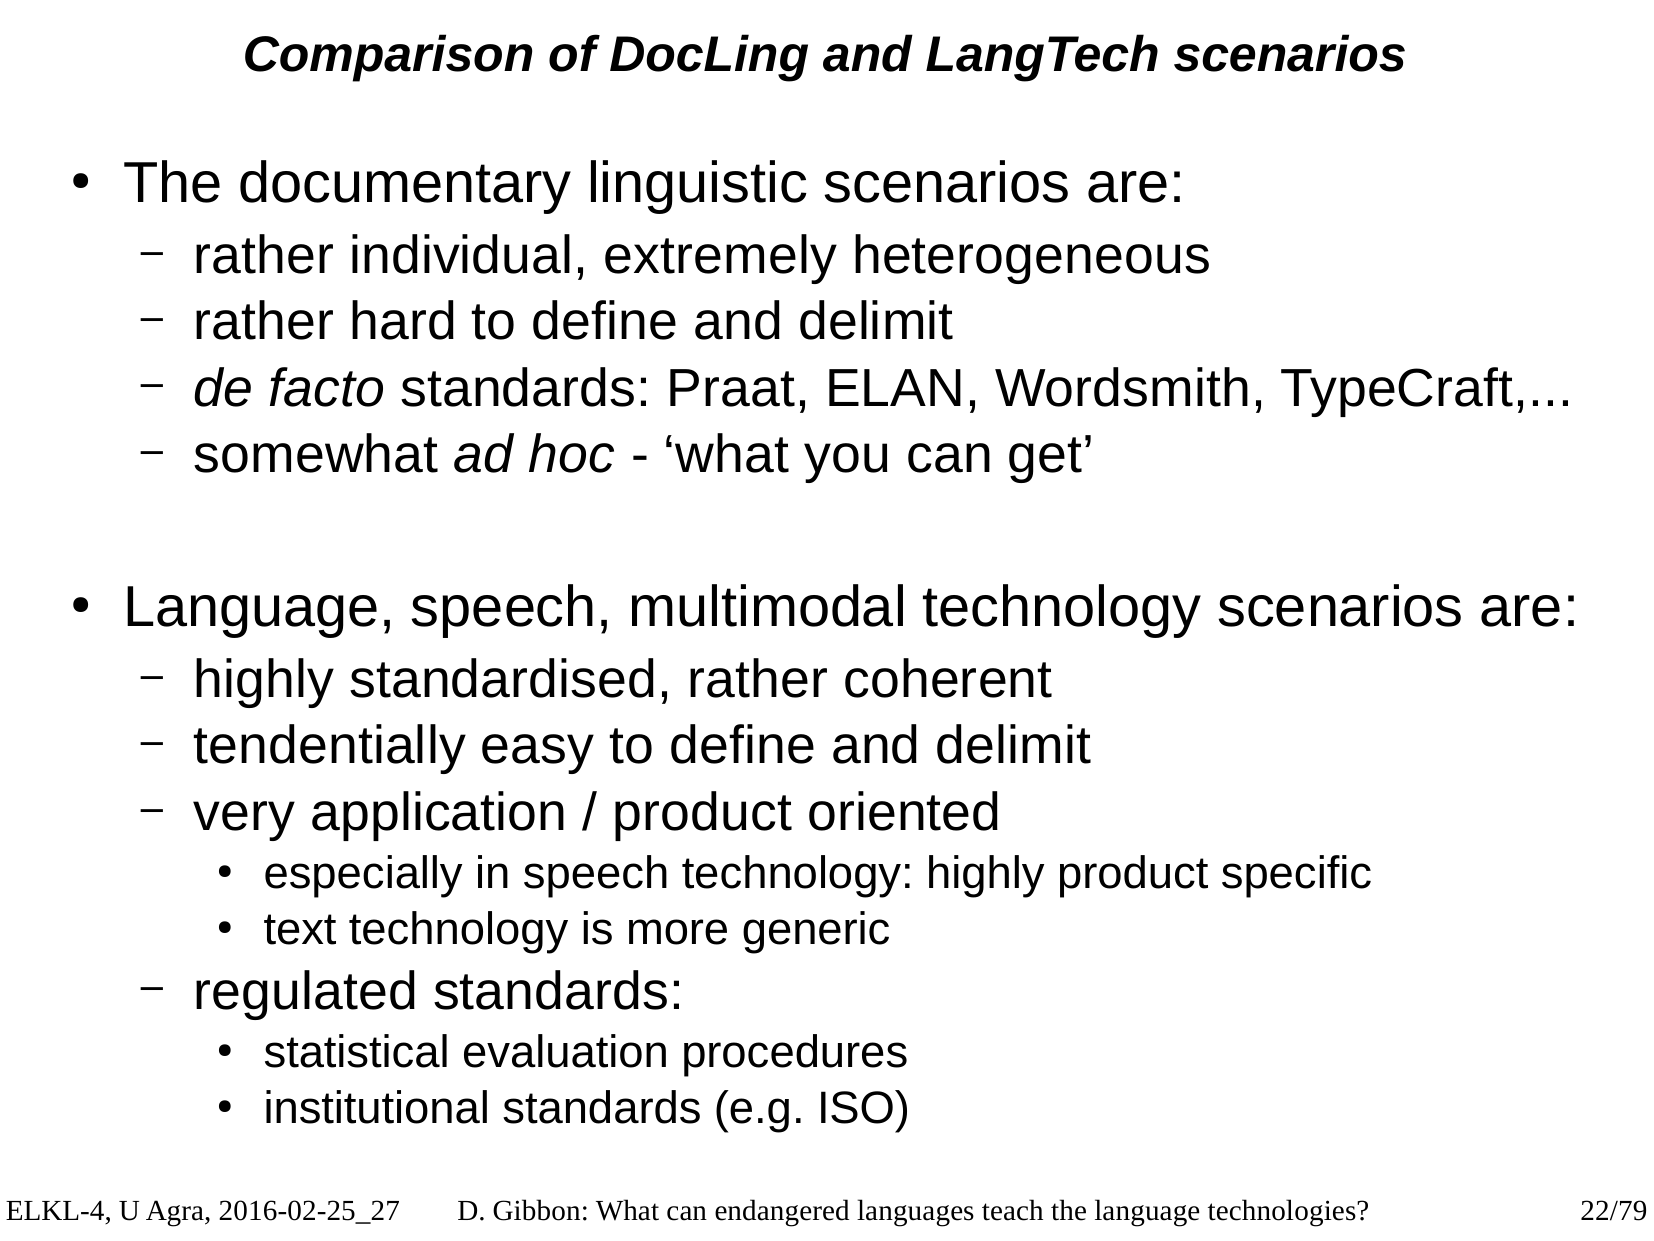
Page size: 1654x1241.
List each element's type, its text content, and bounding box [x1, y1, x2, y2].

list The documentary linguistic scenarios are: rather individual, extremely heterogeneous rather hard to define and delimit de facto standards: Praat, ELAN, Wordsmith, TypeCraft,... somewhat ad hoc - ‘what you can get’ Language, speech, multimodal technology scenarios are: highly standardised, rather coherent tendentially easy to define and delimit very application / product oriented especially in speech technology: highly product specific text technology is more generic regulated standards: statistical evaluation procedures institutional standards (e.g. ISO) [53, 150, 1651, 1141]
title Comparison of DocLing and LangTech scenarios [0, 2, 1654, 106]
